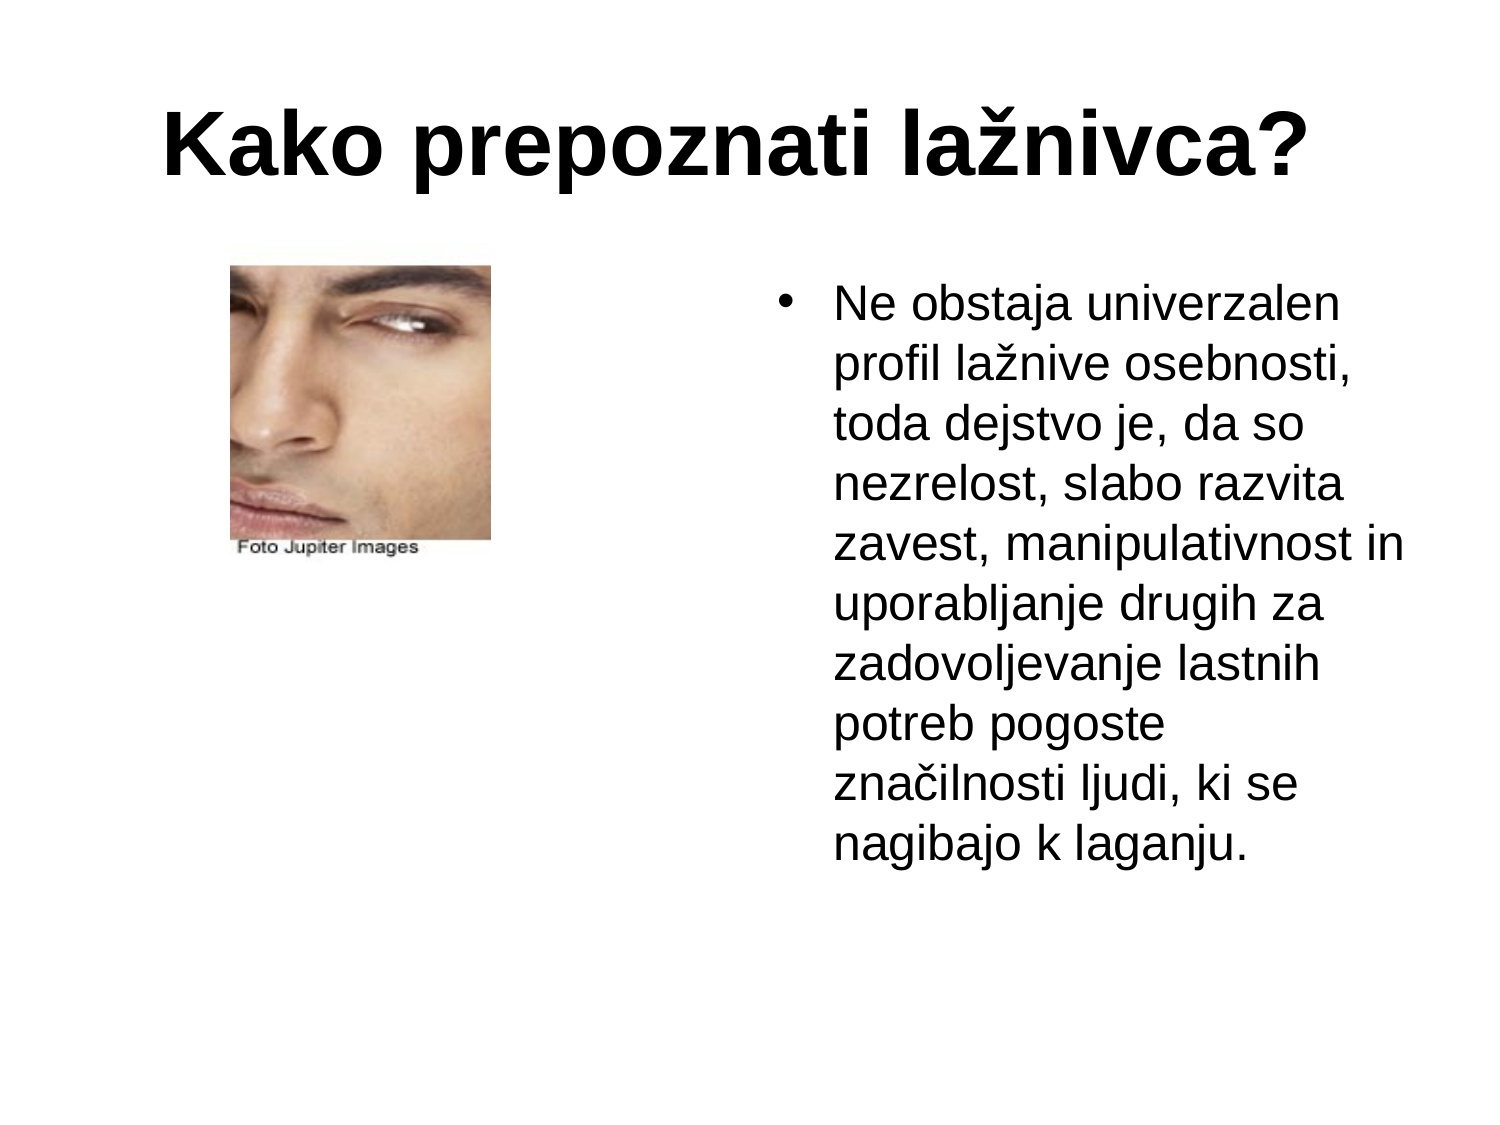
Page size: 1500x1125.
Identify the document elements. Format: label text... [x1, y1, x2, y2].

list Ne obstaja univerzalen profil lažnive osebnosti, toda dejstvo je, da so nezrelost, slabo razvita zavest, manipulativnost in uporabljanje drugih za zadovoljevanje lastnih potreb pogoste značilnosti ljudi, ki se nagibajo k laganju. [762, 262, 1426, 1006]
title Kako prepoznati lažnivca? [75, 45, 1426, 233]
picture [230, 243, 491, 563]
